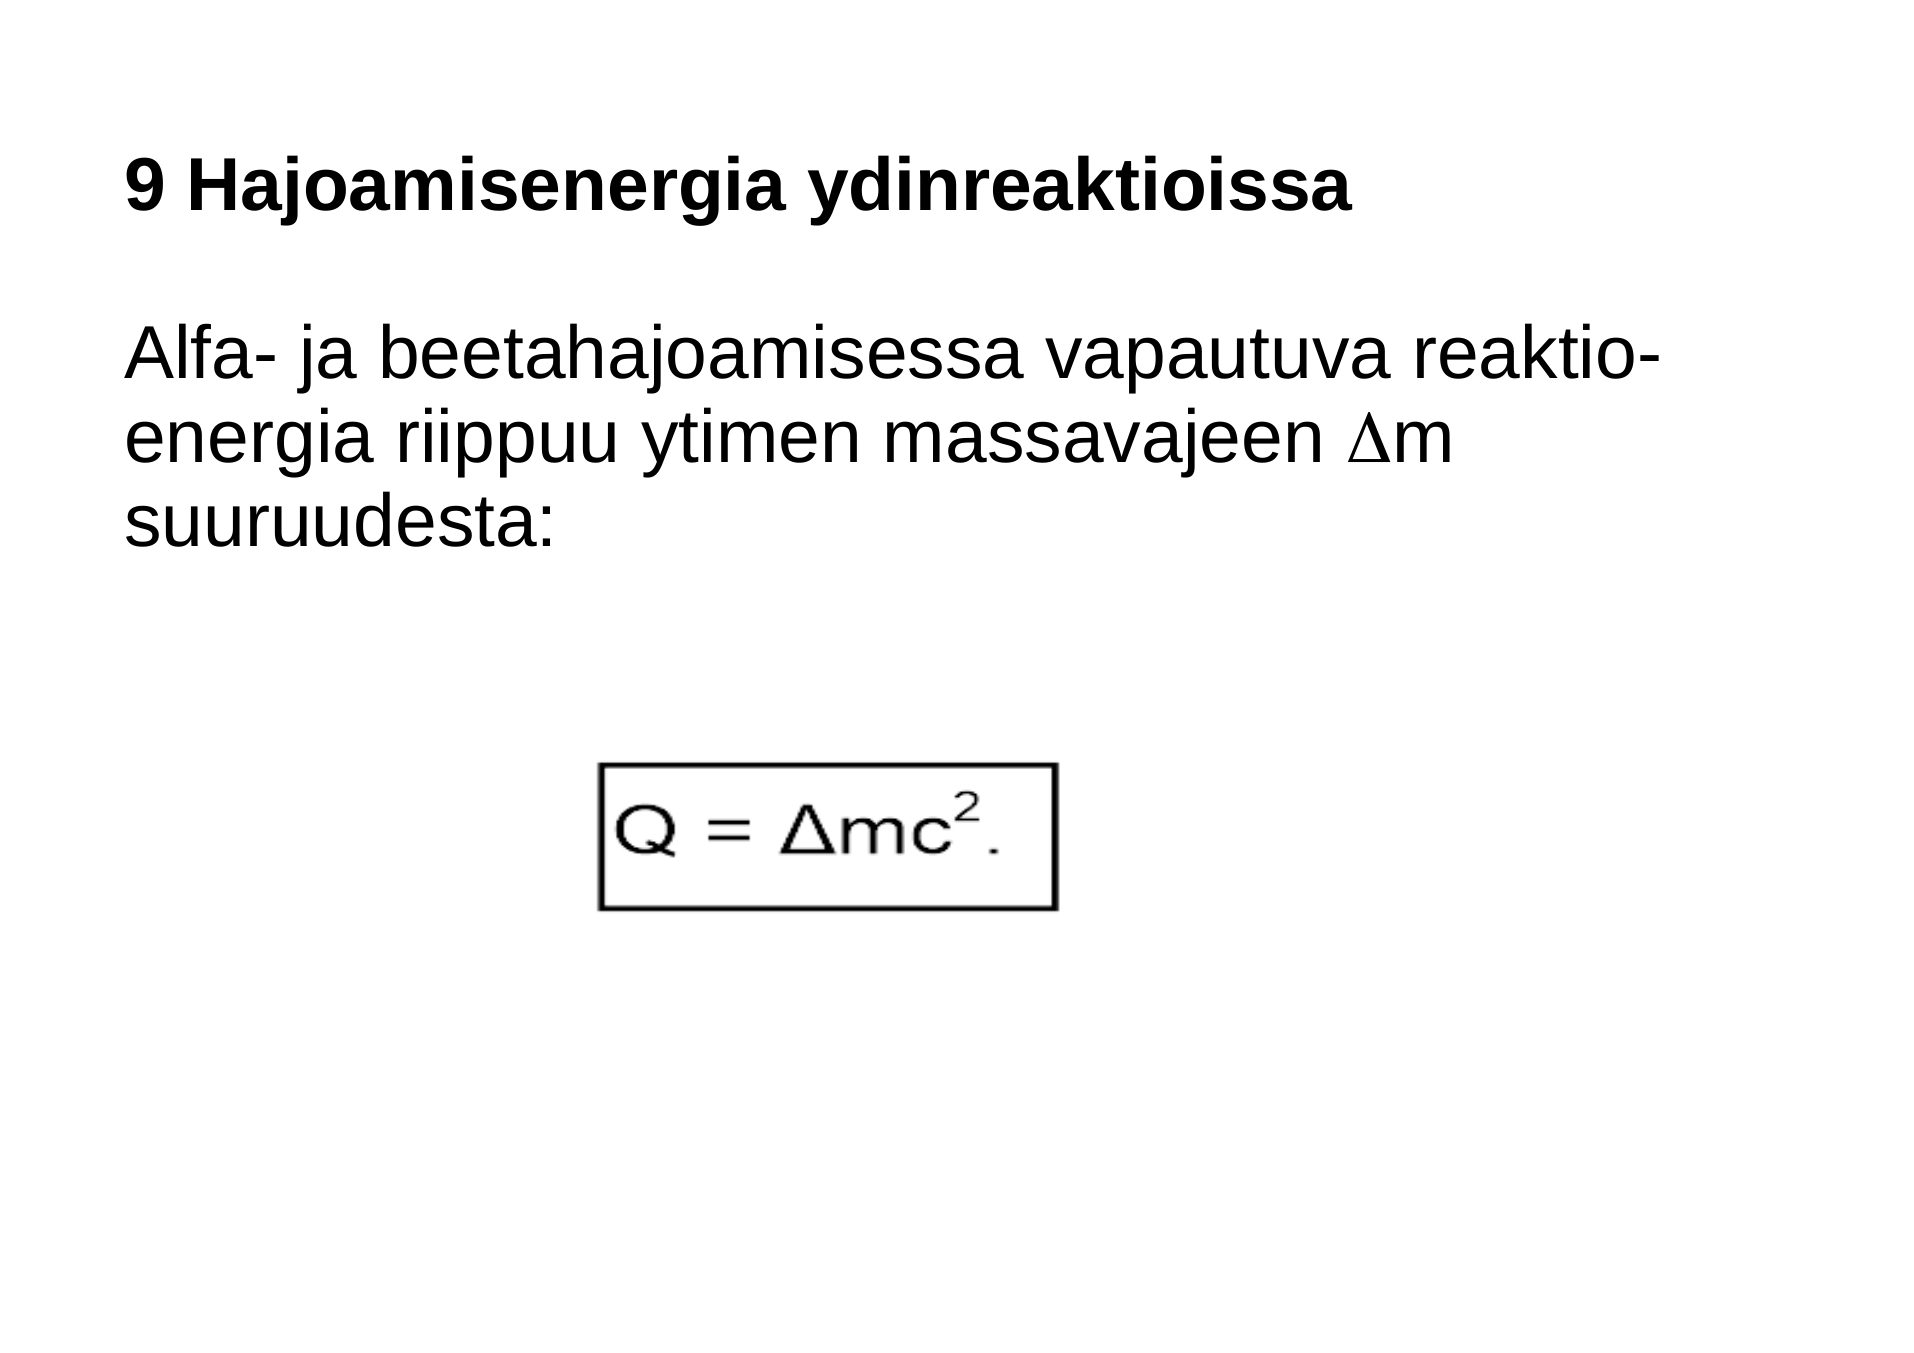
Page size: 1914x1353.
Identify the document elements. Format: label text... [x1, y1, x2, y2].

picture [540, 734, 1108, 933]
text_box 9 Hajoamisenergia ydinreaktioissa Alfa- ja beetahajoamisessa vapautuva reaktio-energia riippuu ytimen massavajeen Dm suuruudesta: [109, 135, 1797, 619]
